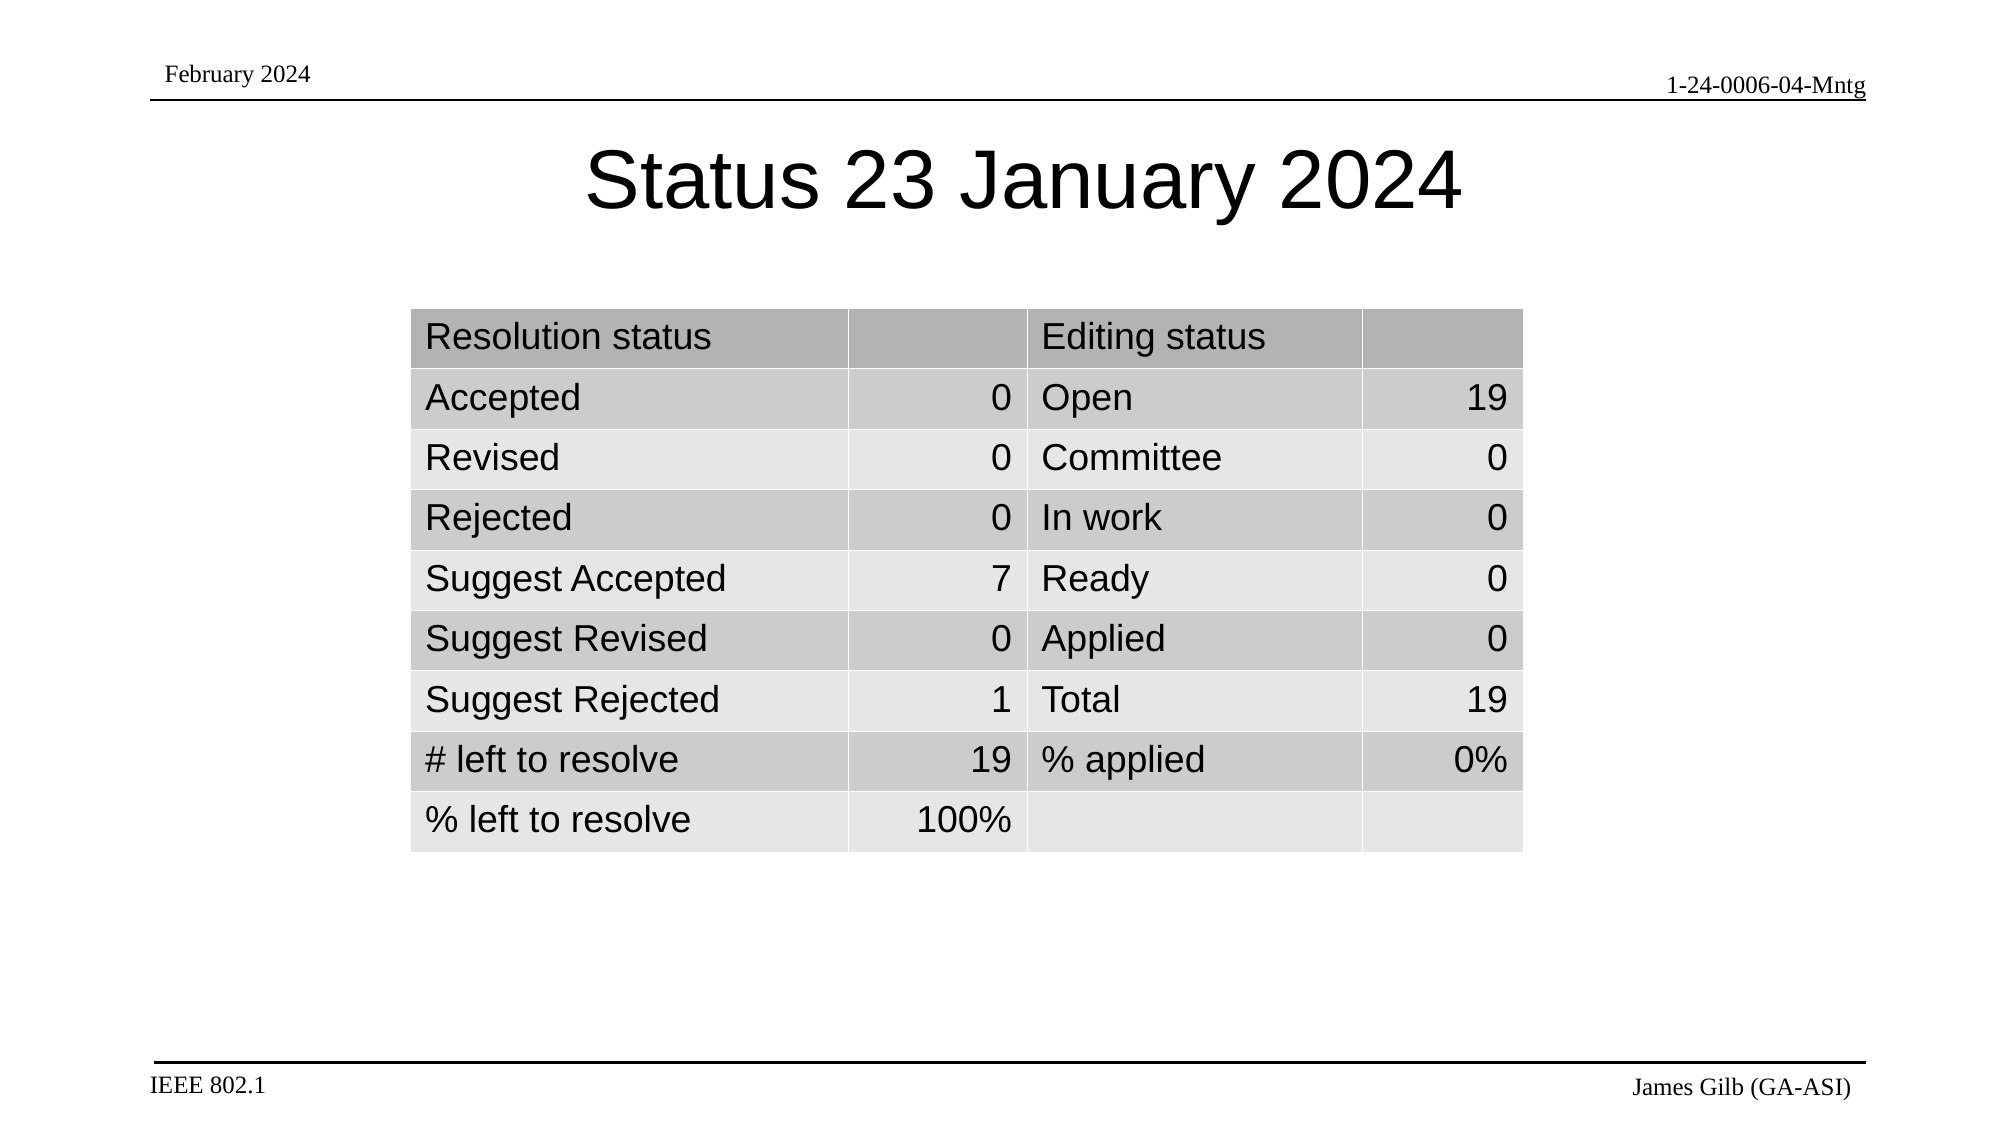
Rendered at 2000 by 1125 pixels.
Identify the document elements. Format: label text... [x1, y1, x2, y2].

table_cell Applied [1028, 611, 1362, 670]
table_header Resolution status [411, 309, 848, 368]
table_cell Total [1028, 671, 1362, 731]
table_cell 0 [1363, 490, 1523, 550]
table_cell 0 [1363, 430, 1523, 489]
table_cell Committee [1028, 430, 1362, 489]
table_cell Revised [411, 430, 848, 489]
table_cell 19 [849, 732, 1027, 791]
table_cell Ready [1028, 551, 1362, 610]
table_header [849, 309, 1027, 368]
table_cell 1 [849, 671, 1027, 731]
table_cell 0 [849, 369, 1027, 429]
table_cell 19 [1363, 369, 1523, 429]
table_cell 100% [849, 792, 1027, 852]
table_cell 0 [1363, 611, 1523, 670]
table_cell Rejected [411, 490, 848, 550]
table_cell 0 [849, 490, 1027, 550]
table_header [1363, 309, 1523, 368]
table_cell In work [1028, 490, 1362, 550]
table_cell # left to resolve [411, 732, 848, 791]
table_header Editing status [1028, 309, 1362, 368]
table_cell Suggest Revised [411, 611, 848, 670]
table_cell Open [1028, 369, 1362, 429]
table_cell 19 [1363, 671, 1523, 731]
table_cell 0% [1363, 732, 1523, 791]
table_cell 0 [849, 611, 1027, 670]
table_cell 0 [849, 430, 1027, 489]
table_cell Suggest Accepted [411, 551, 848, 610]
table_cell 0 [1363, 551, 1523, 610]
table_cell % applied [1028, 732, 1362, 791]
table_cell [1028, 792, 1362, 852]
table_cell 7 [849, 551, 1027, 610]
table_cell Accepted [411, 369, 848, 429]
table_cell Suggest Rejected [411, 671, 848, 731]
table_cell [1363, 792, 1523, 852]
title Status 23 January 2024 [149, 112, 1900, 238]
table_cell % left to resolve [411, 792, 848, 852]
